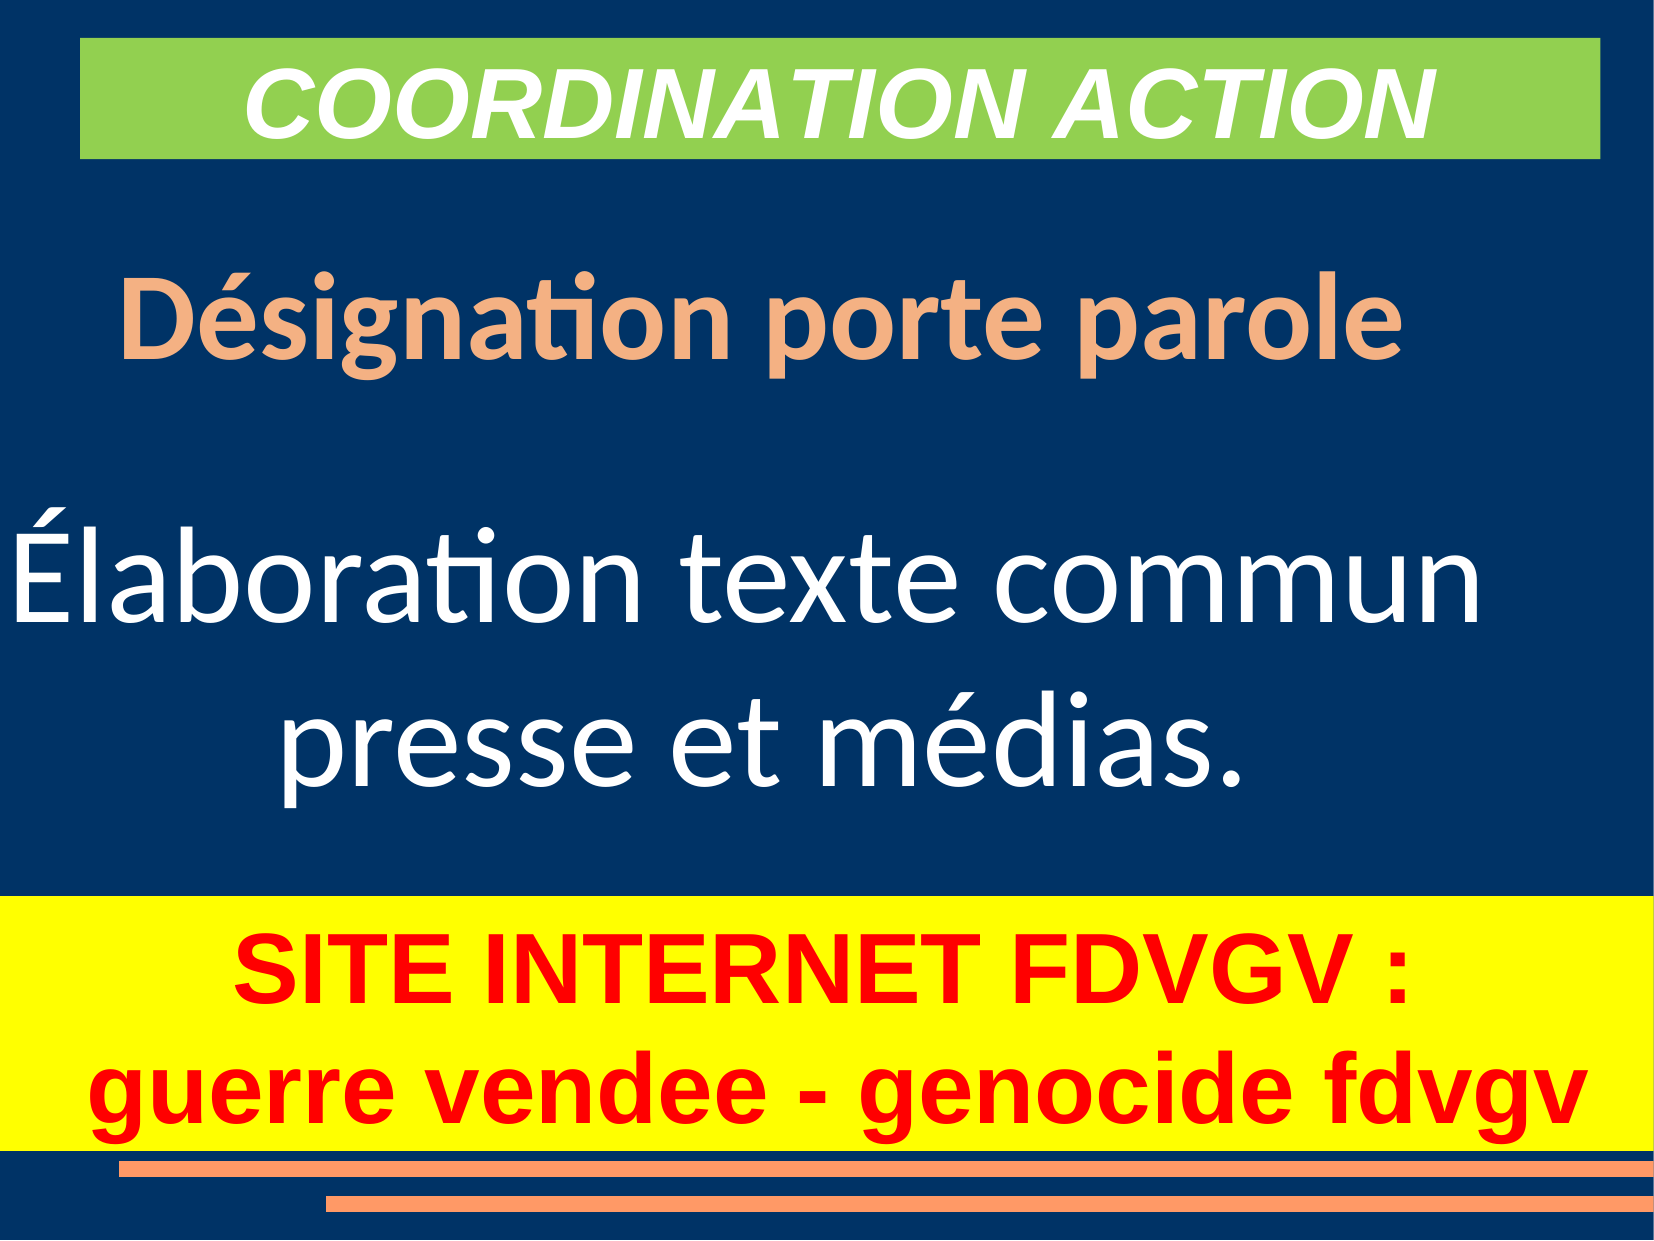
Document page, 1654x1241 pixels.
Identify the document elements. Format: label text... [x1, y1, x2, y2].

title COORDINATION ACTION [80, 37, 1601, 160]
text_box Désignation porte parole Élaboration texte commun presse et médias. [0, 227, 1577, 828]
text_box SITE INTERNET FDVGV : guerre vendee - genocide fdvgv [0, 896, 1654, 1151]
